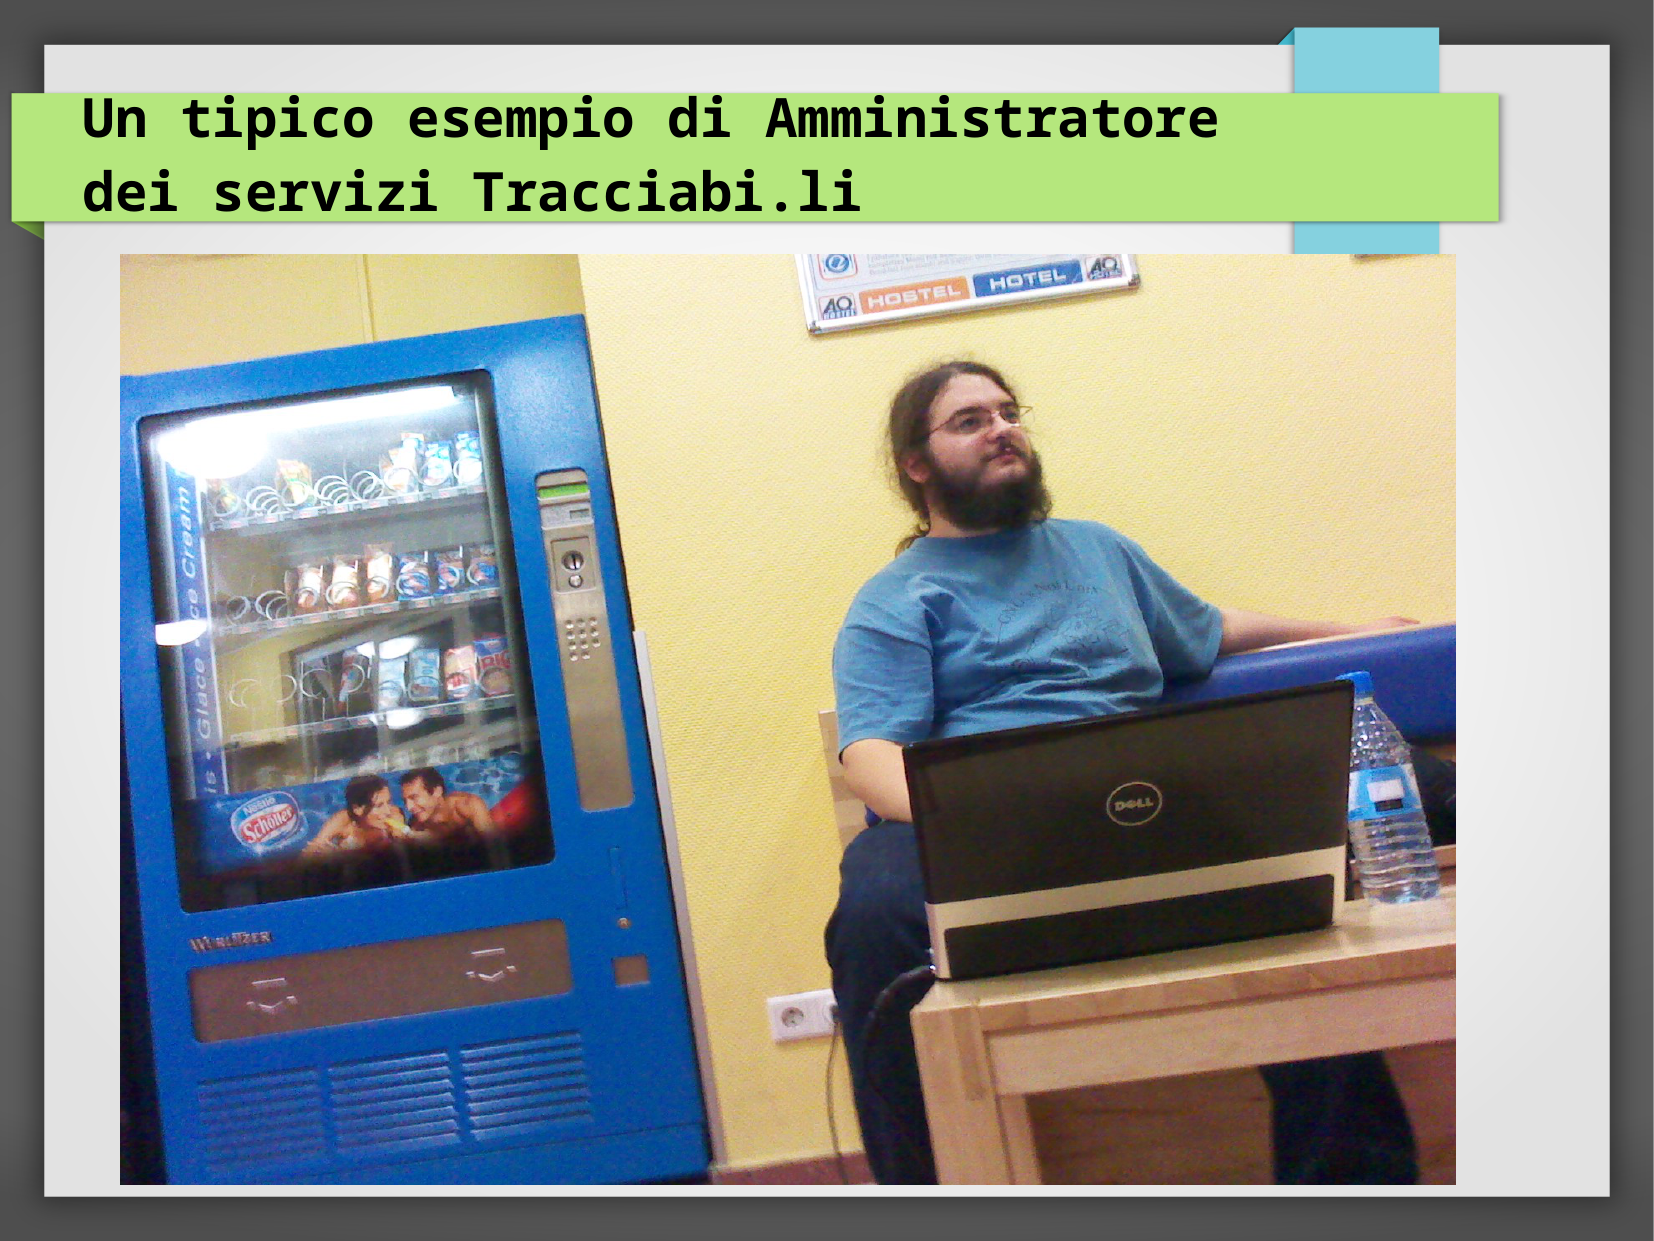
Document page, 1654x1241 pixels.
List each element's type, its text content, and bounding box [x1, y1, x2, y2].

title Un tipico esempio di Amministratore dei servizi Tracciabi.li [82, 94, 1264, 213]
picture [0, 0, 1654, 1241]
